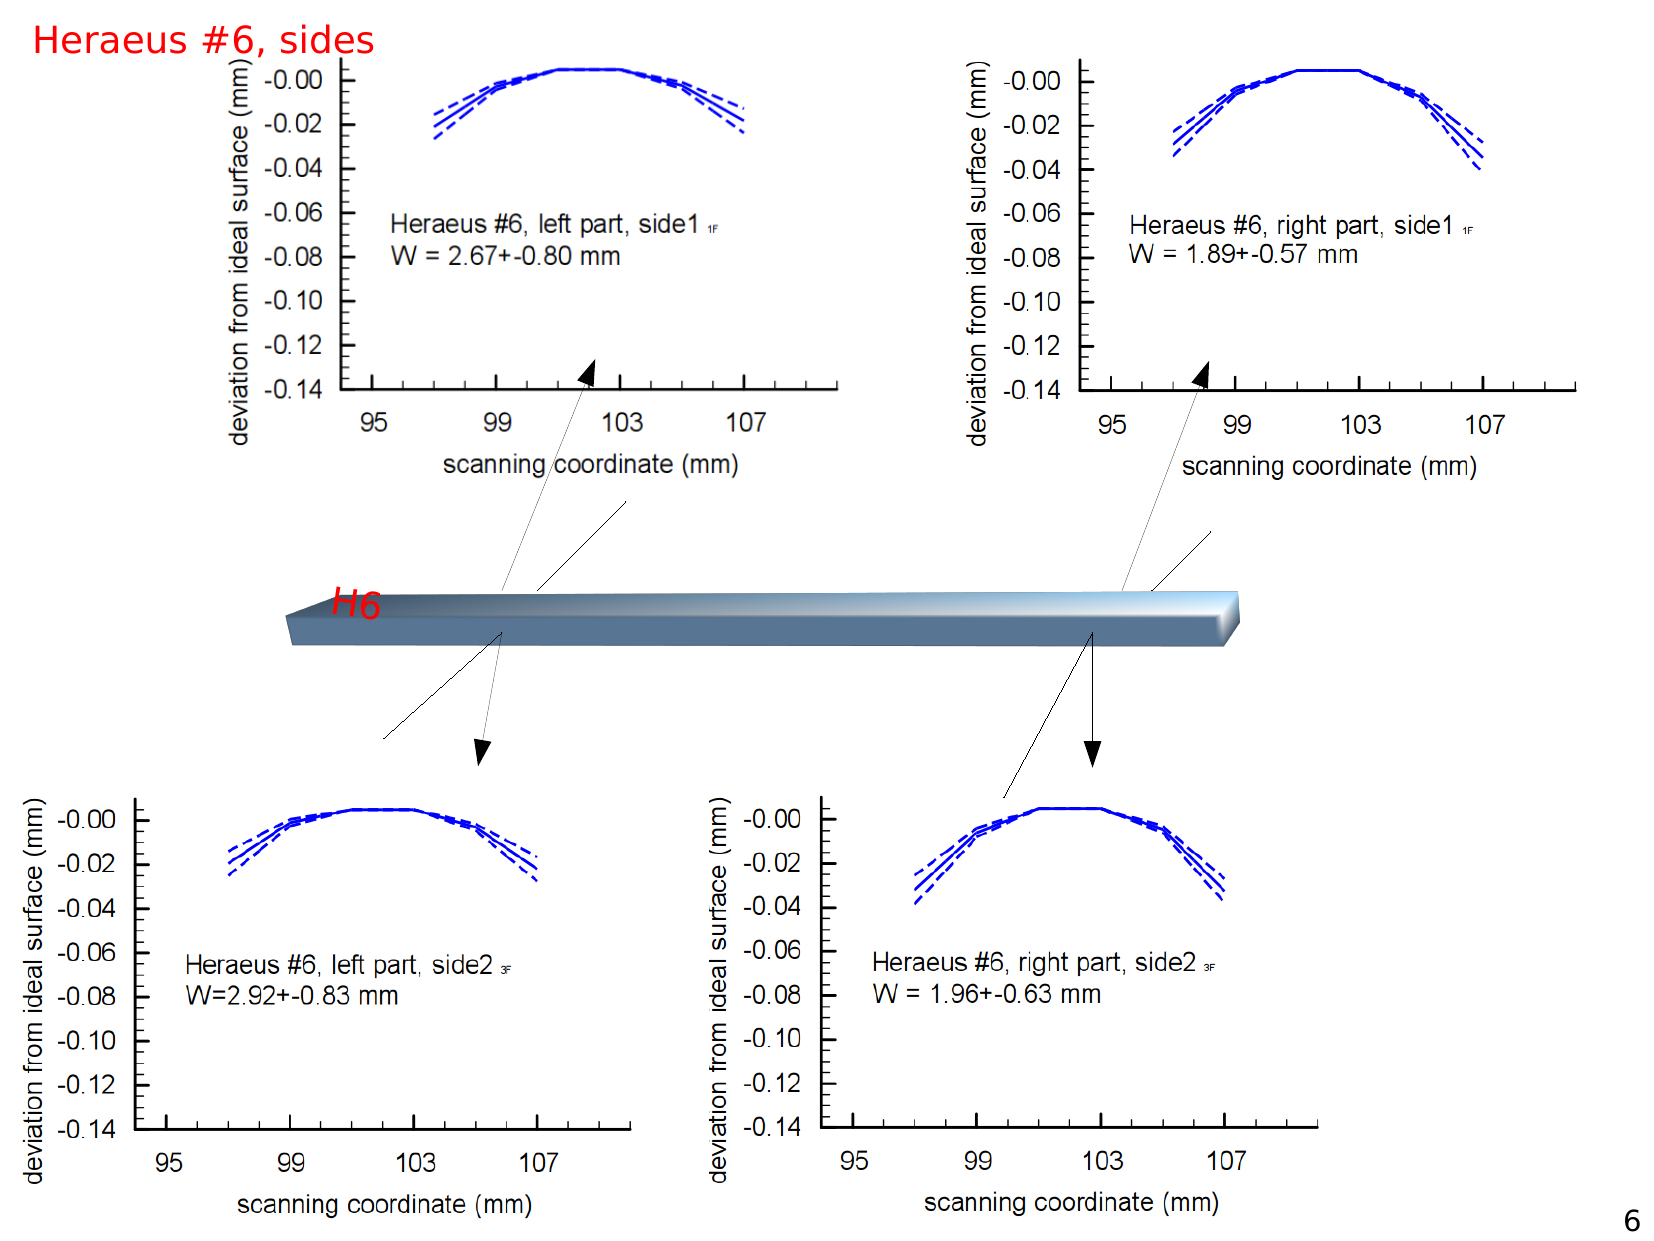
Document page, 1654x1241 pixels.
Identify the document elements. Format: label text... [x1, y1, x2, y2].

picture [944, 0, 1654, 502]
picture [0, 738, 1394, 1241]
text_box Heraeus #6, sides [17, 11, 384, 71]
text_box H6 [312, 570, 401, 640]
picture [206, 0, 916, 502]
